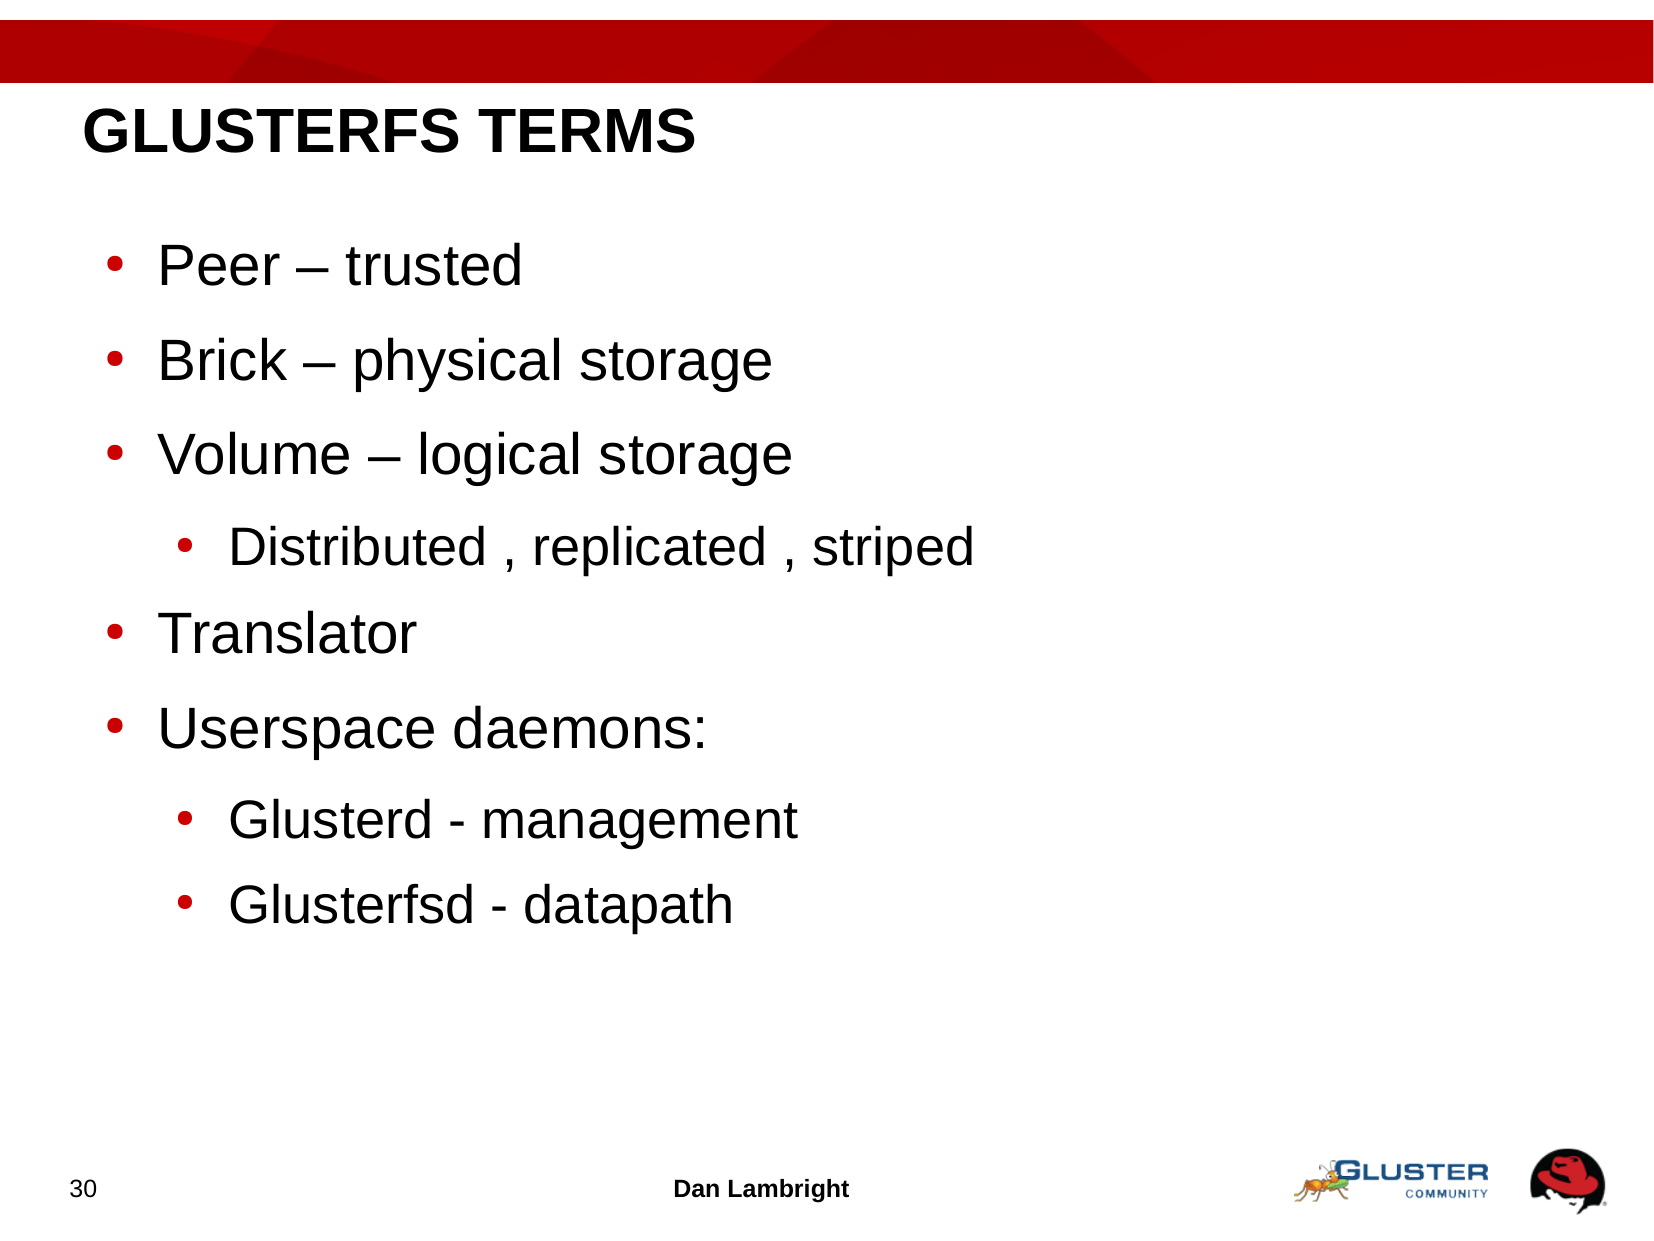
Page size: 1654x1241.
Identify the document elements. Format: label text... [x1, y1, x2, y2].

picture [1294, 1158, 1488, 1203]
title GLUSTERFS TERMS [82, 37, 1571, 226]
picture [0, 20, 1654, 83]
picture [1529, 1146, 1613, 1224]
list Peer – trusted Brick – physical storage Volume – logical storage Distributed , replicated , striped Translator Userspace daemons: Glusterd - management Glusterfsd - datapath [86, 232, 1576, 1027]
